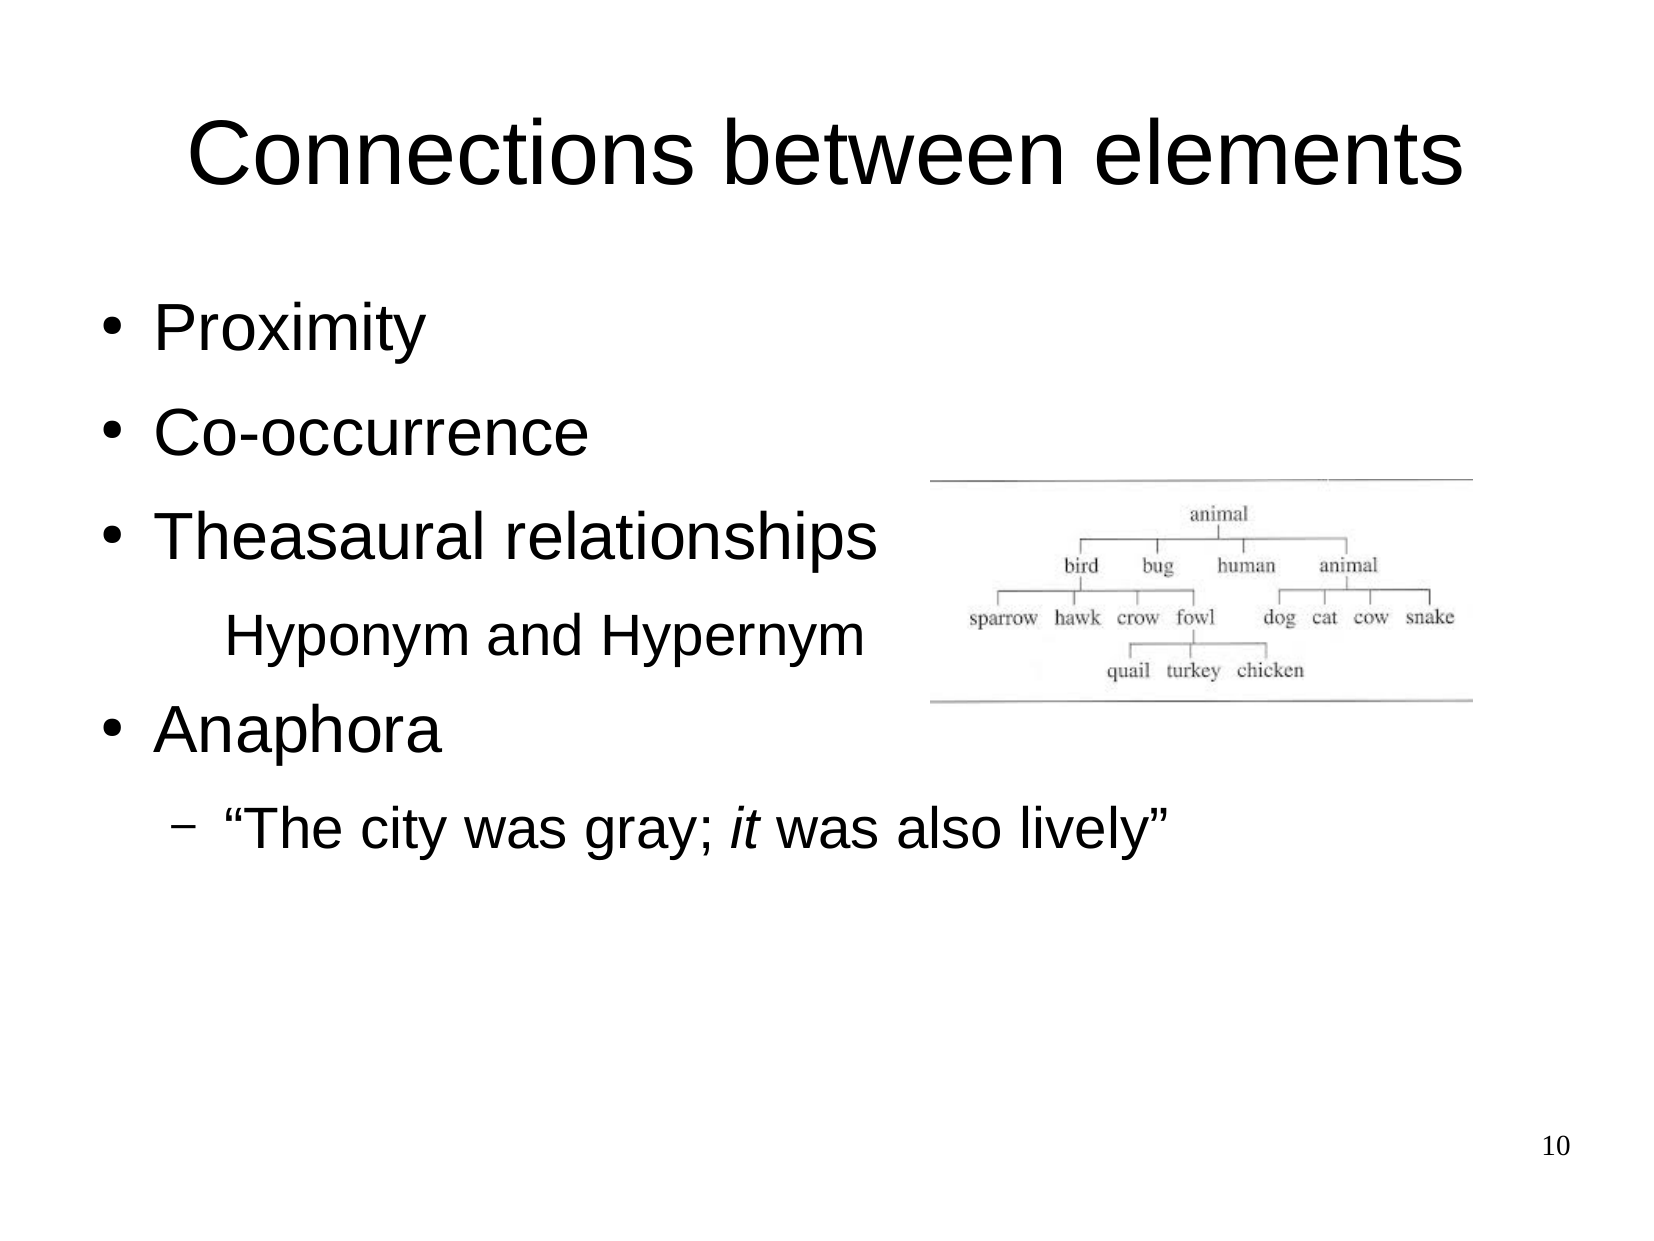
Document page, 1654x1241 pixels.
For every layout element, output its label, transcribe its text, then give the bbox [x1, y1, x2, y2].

title Connections between elements [82, 49, 1571, 257]
list Proximity Co-occurrence Theasaural relationships Hyponym and Hypernym Anaphora “The city was gray; it was also lively” [82, 290, 1571, 1010]
picture [930, 479, 1473, 707]
